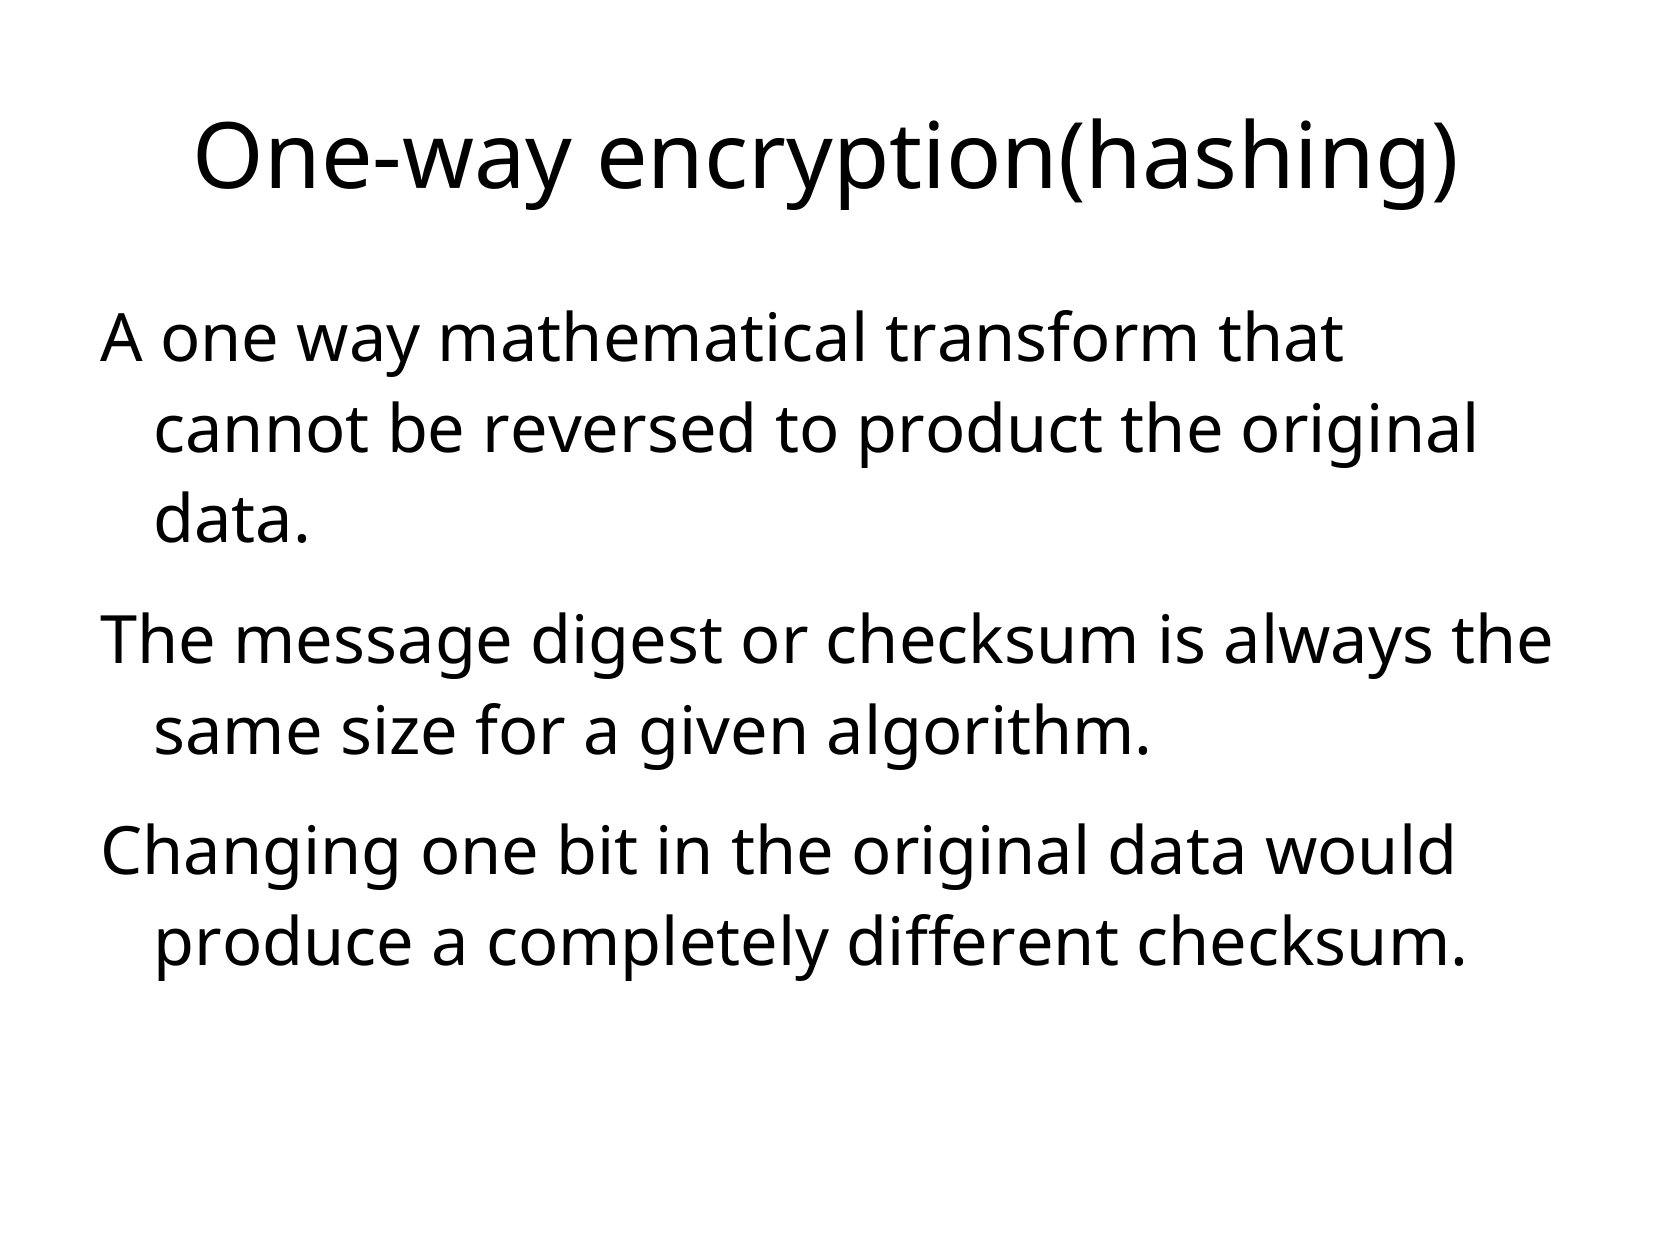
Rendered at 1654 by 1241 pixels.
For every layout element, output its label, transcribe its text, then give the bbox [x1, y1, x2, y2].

list A one way mathematical transform that cannot be reversed to product the original data. The message digest or checksum is always the same size for a given algorithm. Changing one bit in the original data would produce a completely different checksum. [82, 290, 1571, 1109]
title One-way encryption(hashing) [82, 49, 1571, 257]
